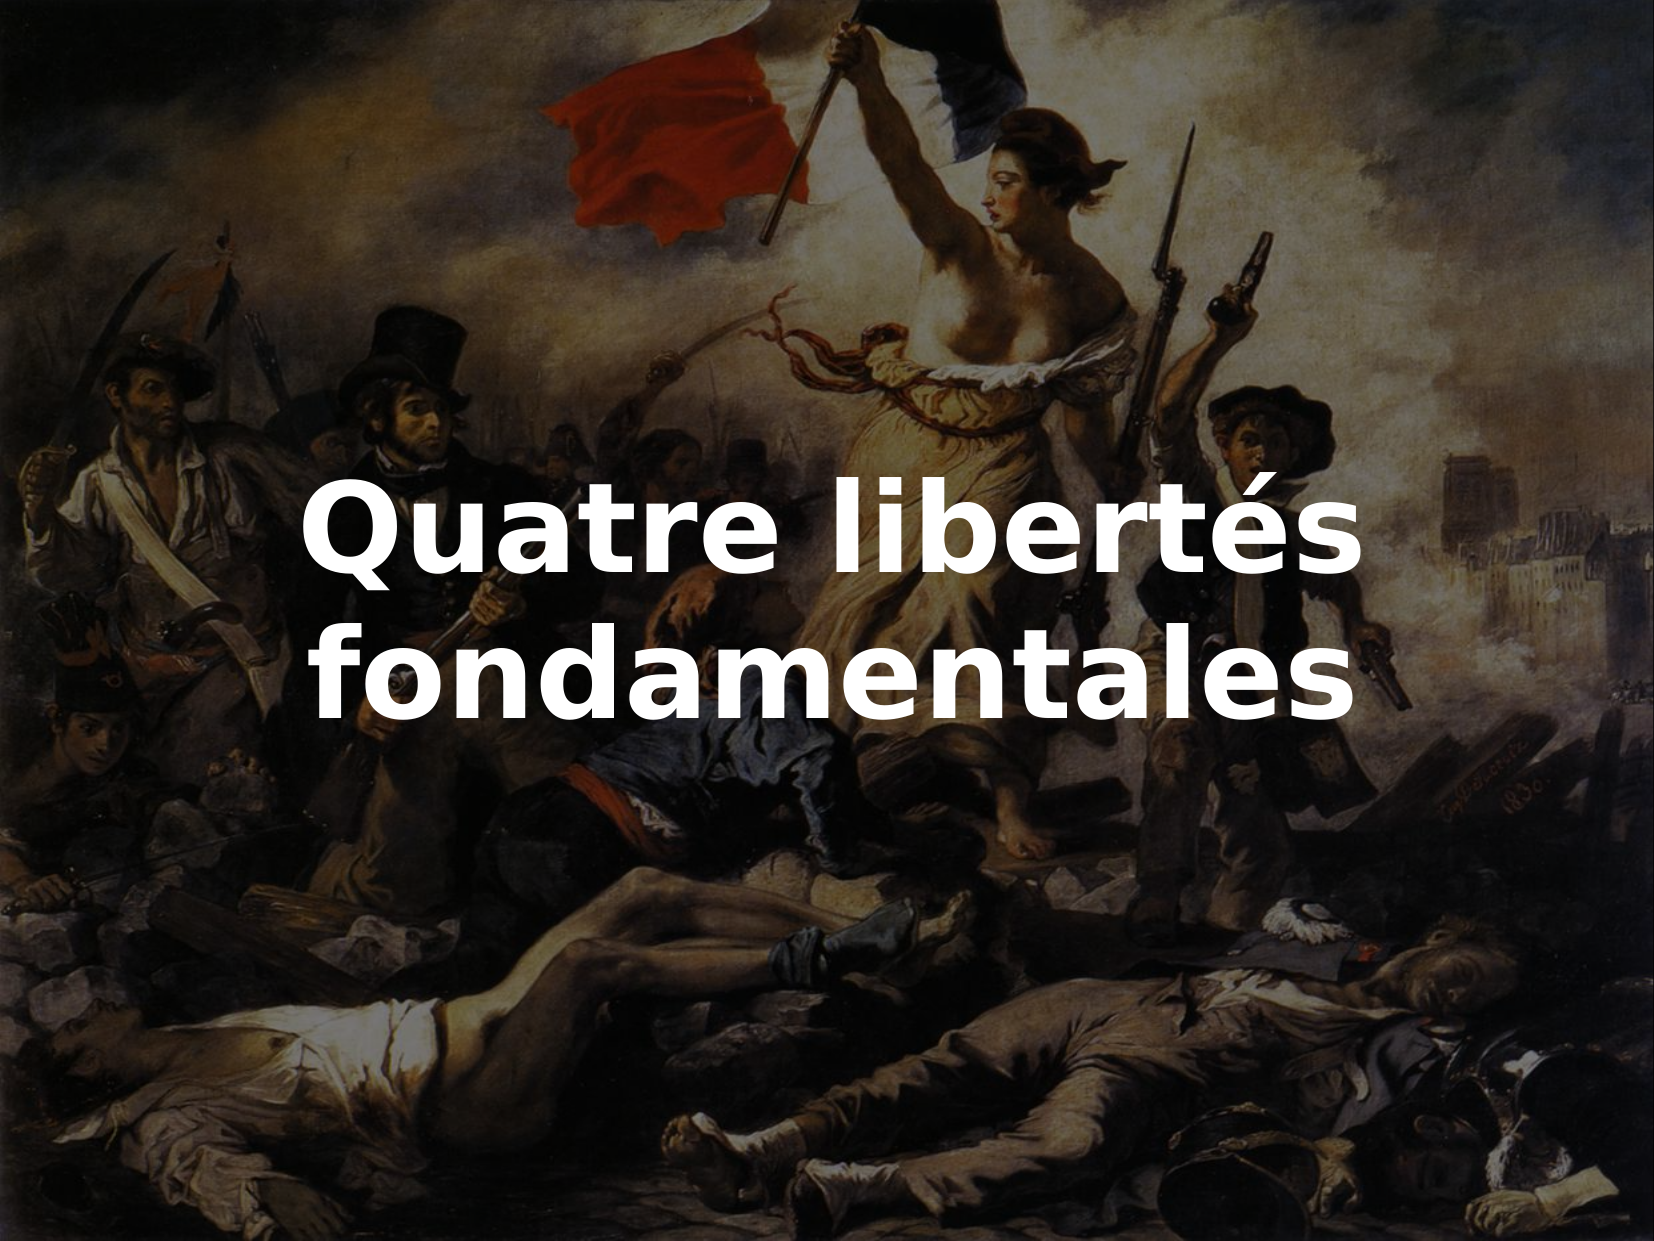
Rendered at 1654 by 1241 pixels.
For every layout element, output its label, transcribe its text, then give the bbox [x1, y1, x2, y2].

picture [0, 0, 1654, 1241]
subtitle Quatre libertés fondamentales [88, 200, 1577, 1004]
